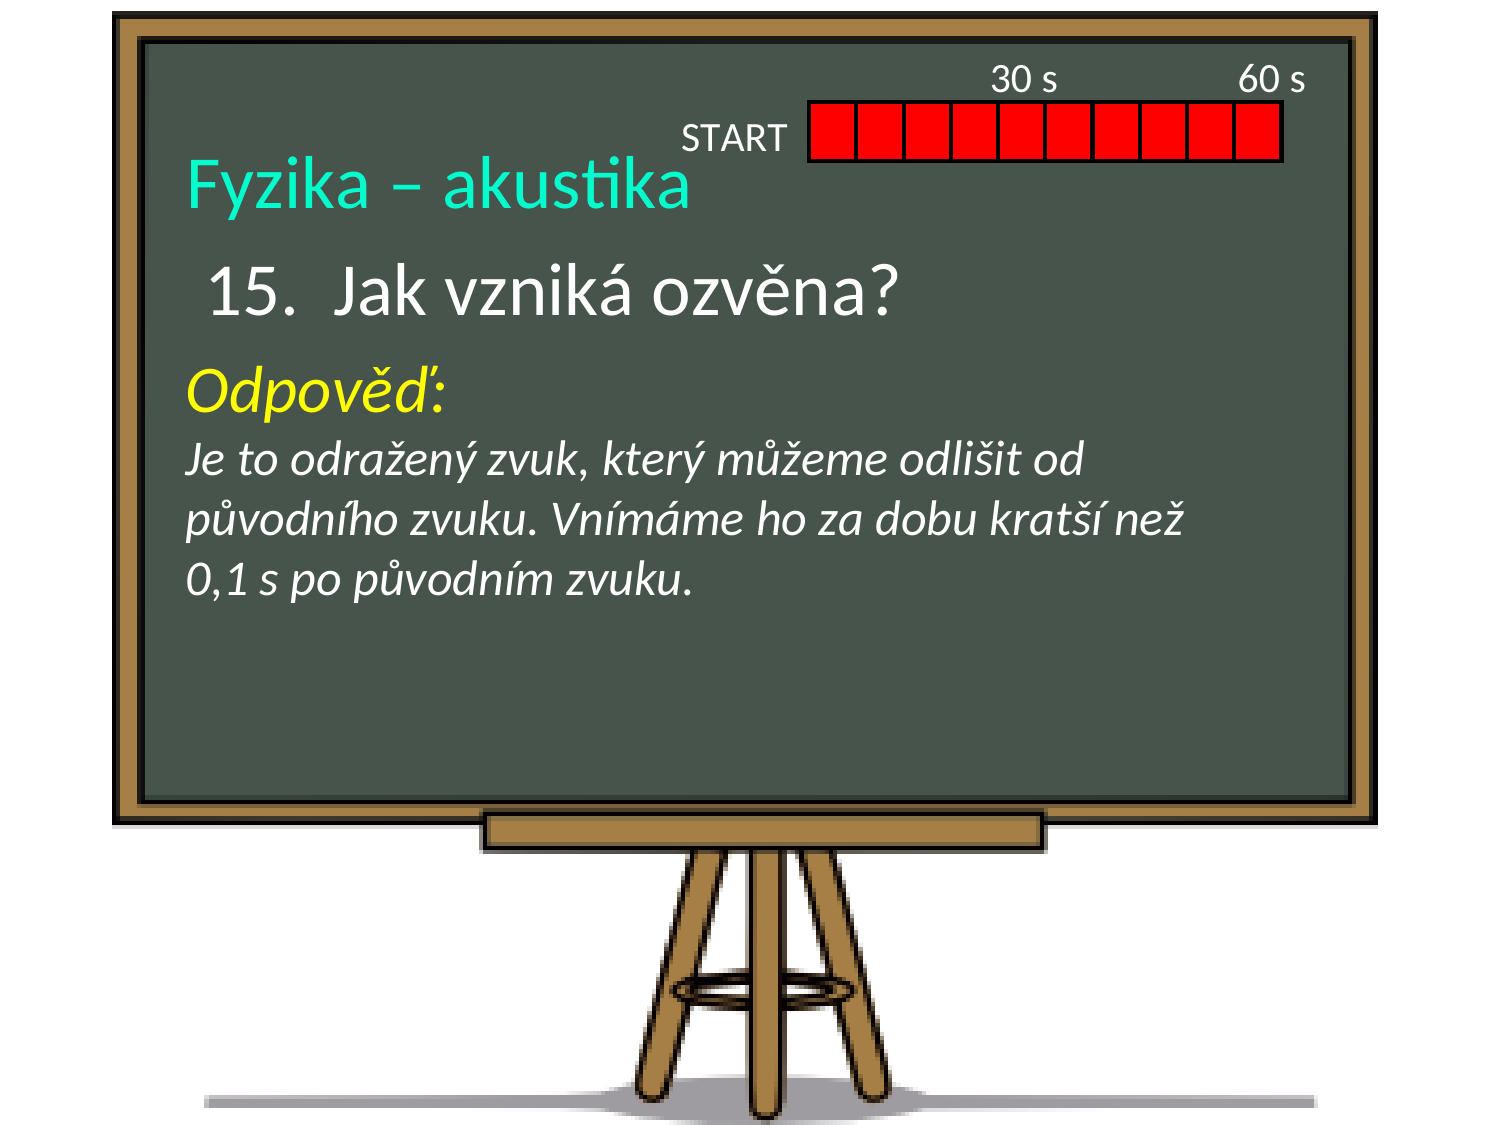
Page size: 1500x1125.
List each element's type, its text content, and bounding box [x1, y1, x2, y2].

text_box 30 s [975, 42, 1073, 109]
text_box START [666, 101, 803, 168]
text_box [809, 101, 1282, 161]
text_box 15. Jak vzniká ozvěna? [190, 232, 1162, 337]
text_box Fyzika – akustika [171, 125, 709, 231]
text_box Odpověď: Je to odražený zvuk, který můžeme odlišit od původního zvuku. Vnímáme ho za dobu kratší než 0,1 s po původním zvuku. [171, 337, 1270, 1034]
text_box 60 s [1222, 42, 1321, 109]
picture [112, 11, 1378, 1125]
